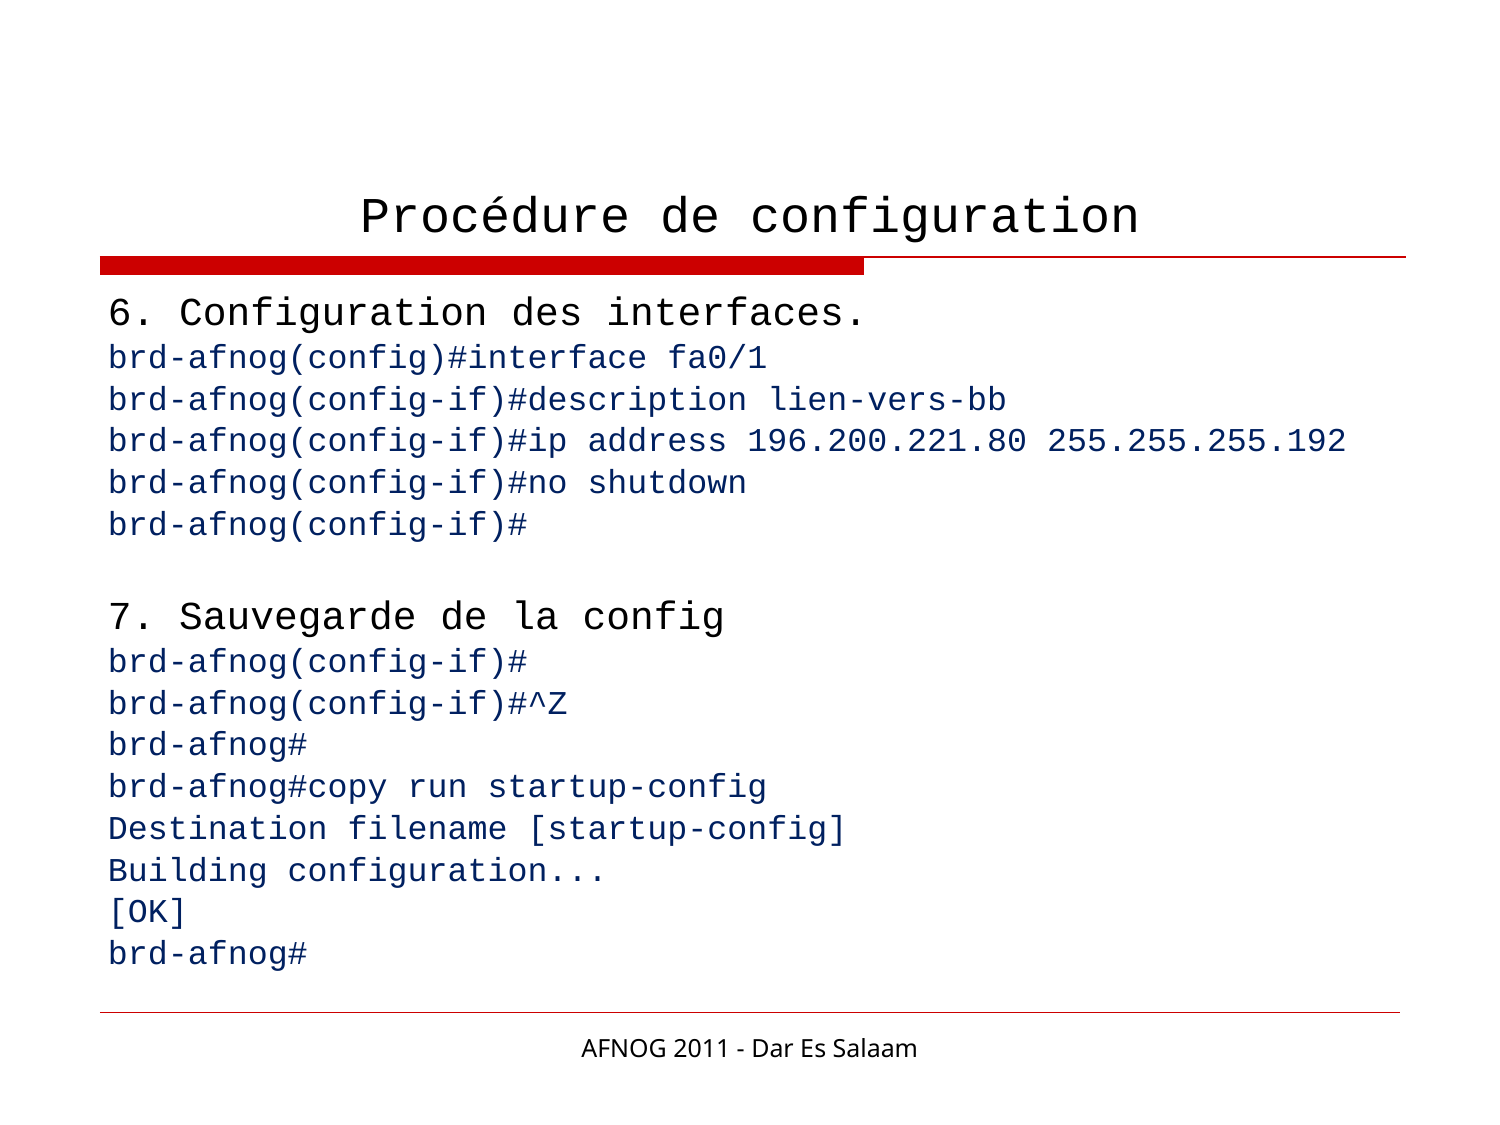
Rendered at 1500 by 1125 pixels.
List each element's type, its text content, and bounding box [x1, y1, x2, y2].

title Procédure de configuration [94, 49, 1407, 250]
list 6. Configuration des interfaces. brd-afnog(config)#interface fa0/1 brd-afnog(config-if)#description lien-vers-bb brd-afnog(config-if)#ip address 196.200.221.80 255.255.255.192 brd-afnog(config-if)#no shutdown brd-afnog(config-if)# 7. Sauvegarde de la config brd-afnog(config-if)# brd-afnog(config-if)#^Z brd-afnog# brd-afnog#copy run startup-config Destination filename [startup-config] Building configuration... [OK] brd-afnog# [92, 287, 1406, 1039]
text_box AFNOG 2011 - Dar Es Salaam [512, 1024, 988, 1103]
